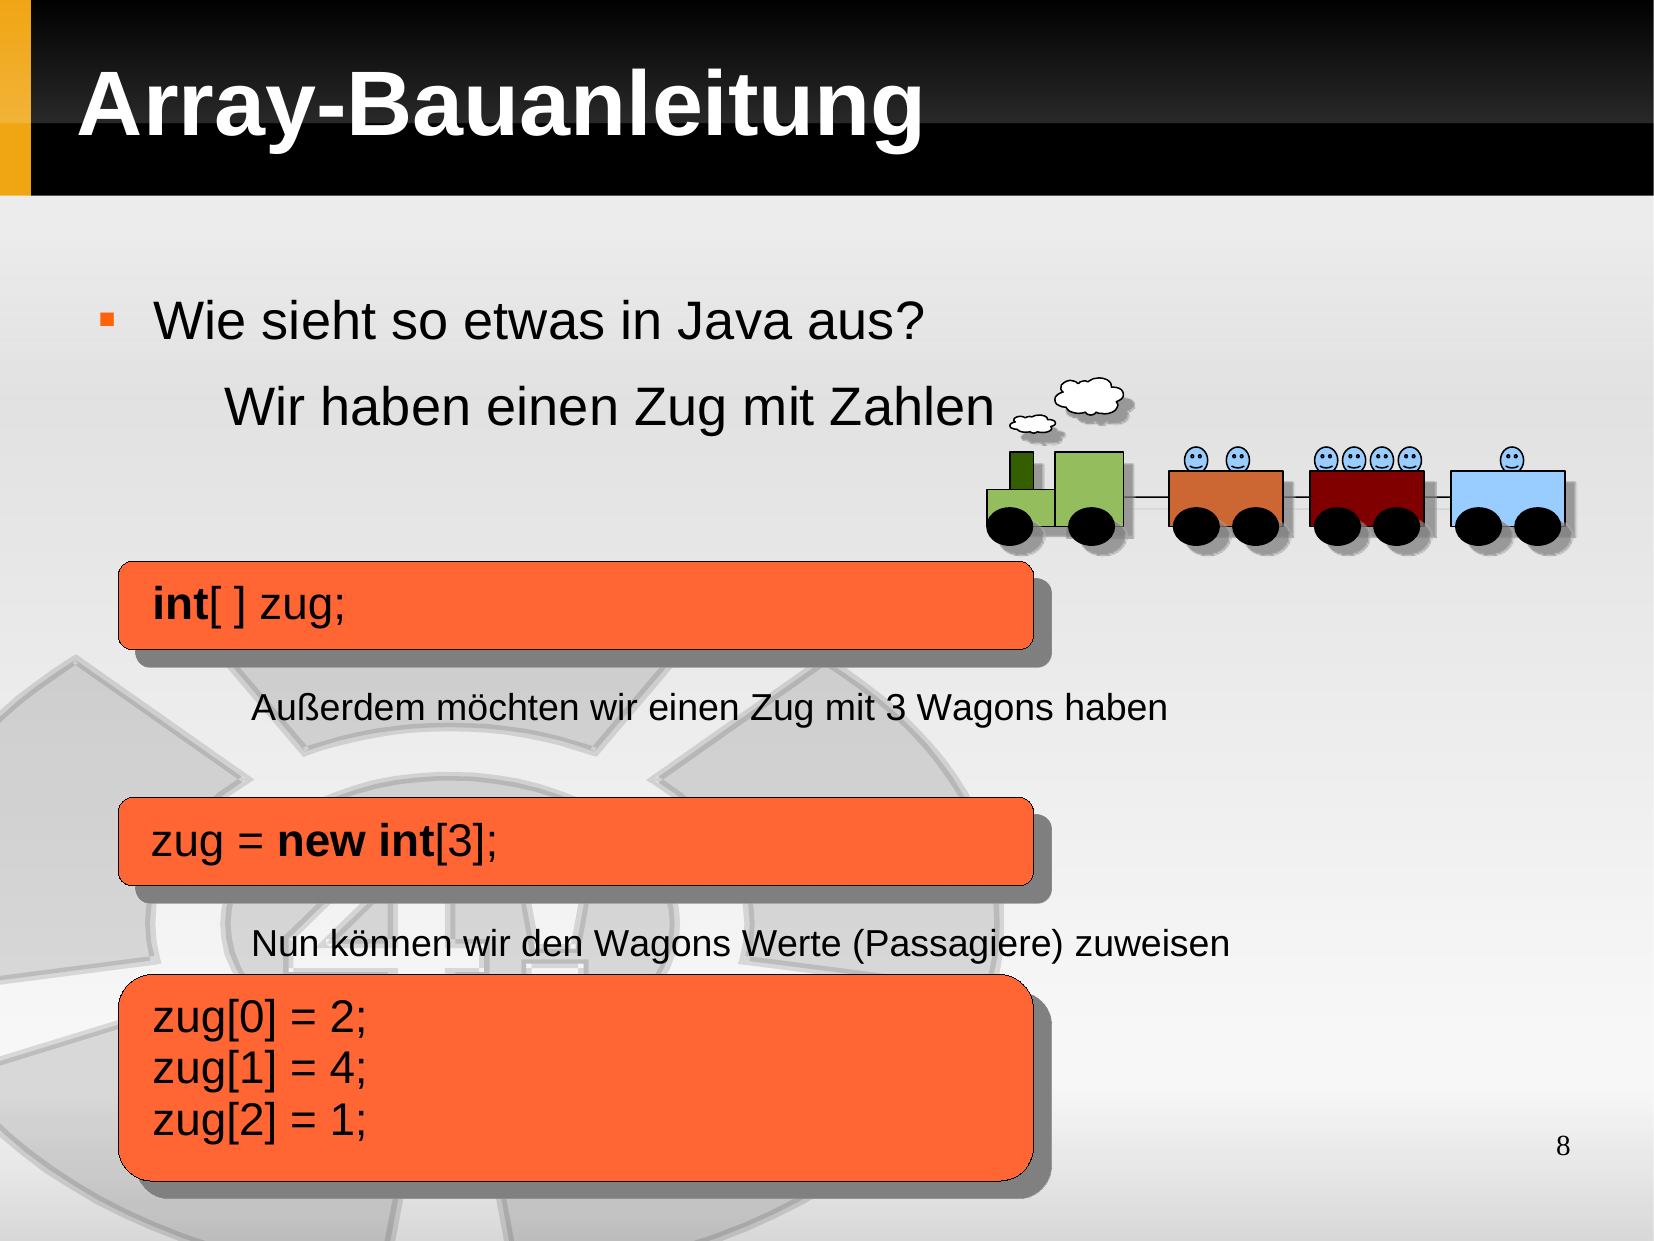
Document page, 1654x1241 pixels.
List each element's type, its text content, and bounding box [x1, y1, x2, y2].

text_box Nun können wir den Wagons Werte (Passagiere) zuweisen [236, 915, 1246, 973]
text_box [118, 974, 1034, 1182]
text_box zug[0] = 2; zug[1] = 4; zug[2] = 1; [137, 983, 699, 1153]
text_box [1168, 446, 1283, 546]
text_box zug = new int[3]; [135, 807, 532, 875]
picture [0, 0, 1654, 1241]
list Wie sieht so etwas in Java aus? Wir haben einen Zug mit Zahlen [82, 290, 1300, 522]
text_box [1054, 377, 1124, 416]
text_box [118, 561, 1034, 650]
title Array-Bauanleitung [76, 7, 1565, 200]
text_box [1310, 446, 1424, 546]
text_box Außerdem möchten wir einen Zug mit 3 Wagons haben [236, 679, 1184, 736]
text_box [986, 452, 1124, 546]
text_box [118, 797, 1034, 886]
text_box [1009, 415, 1056, 434]
text_box int[ ] zug; [137, 570, 699, 663]
text_box [1450, 446, 1565, 546]
